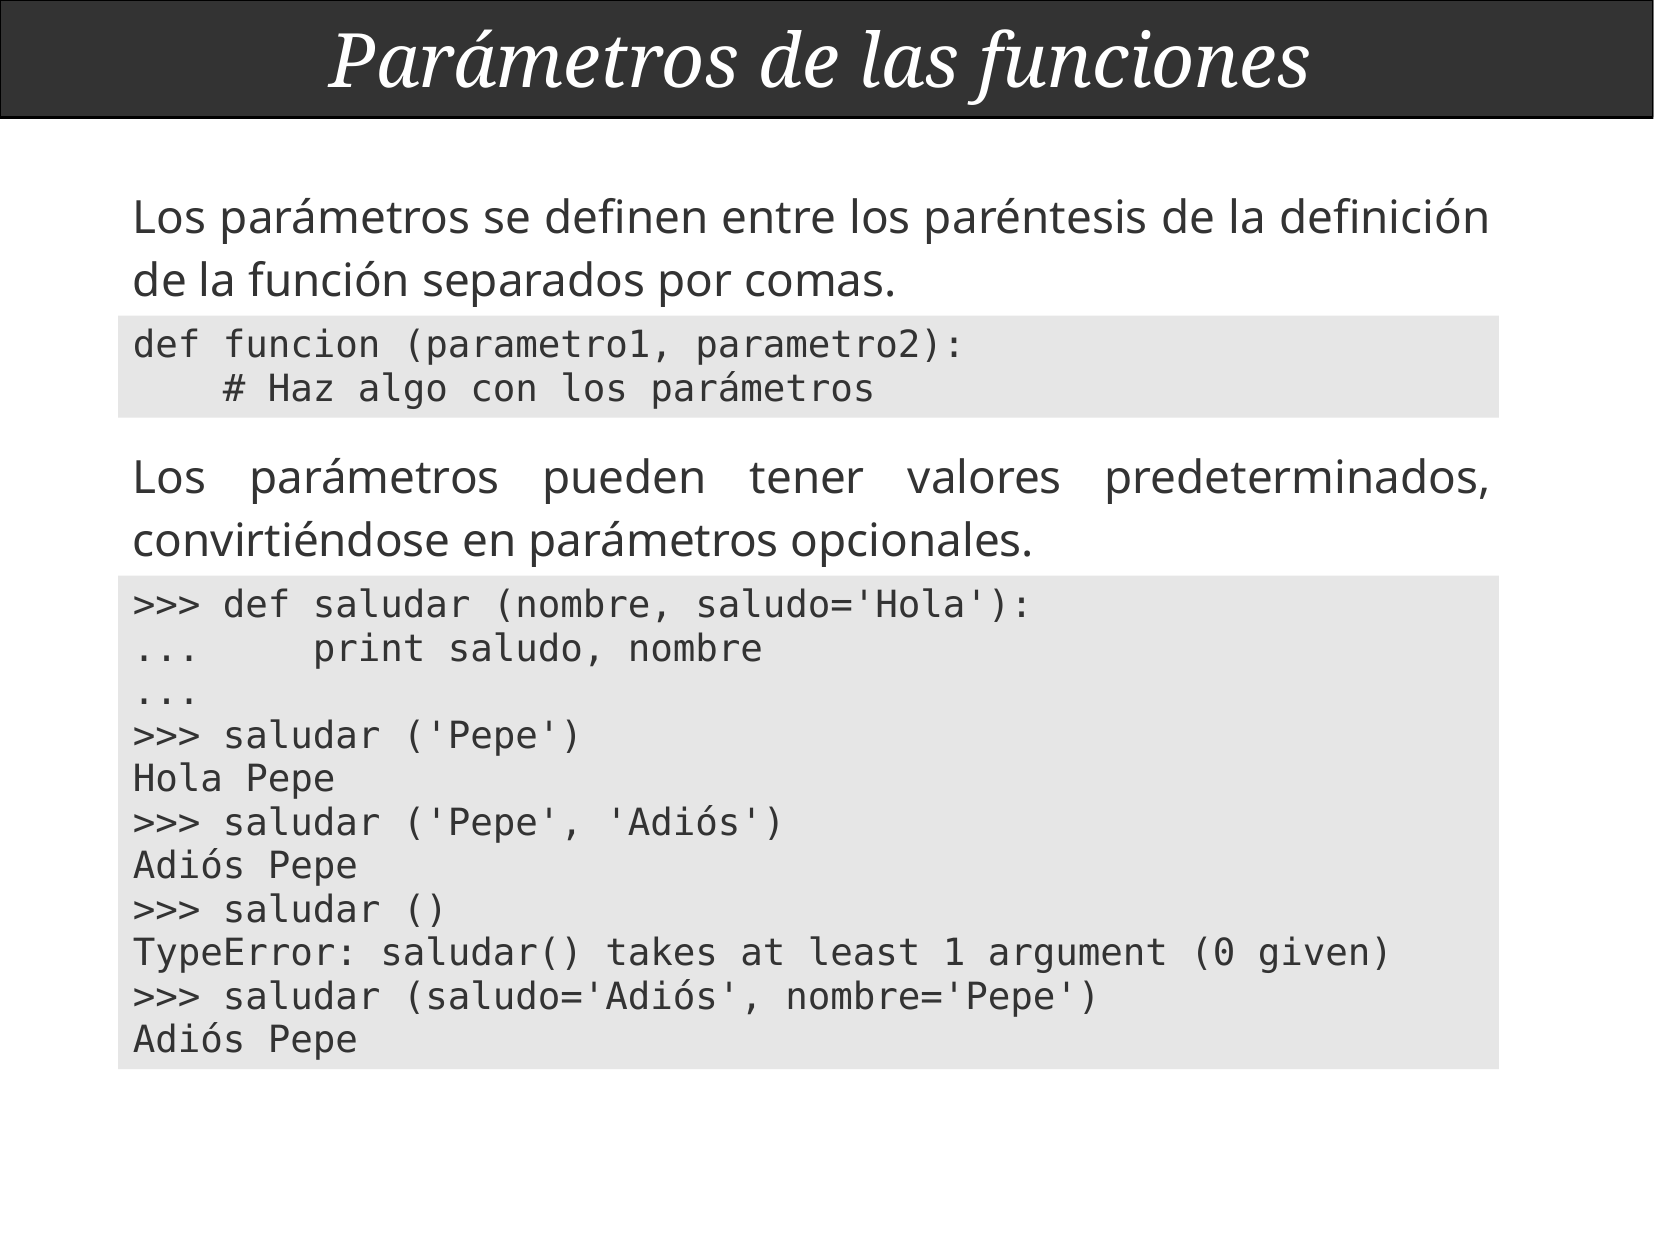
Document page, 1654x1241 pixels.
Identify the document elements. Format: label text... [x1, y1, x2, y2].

text_box Parámetros de las funciones [0, 0, 1654, 101]
text_box Los parámetros se definen entre los paréntesis de la definición de la función separados por comas. [118, 177, 1506, 299]
text_box >>> def saludar (nombre, saludo='Hola'): ... print saludo, nombre ... >>> saludar ('Pepe') Hola Pepe >>> saludar ('Pepe', 'Adiós') Adiós Pepe >>> saludar () TypeError: saludar() takes at least 1 argument (0 given) >>> saludar (saludo='Adiós', nombre='Pepe') Adiós Pepe [118, 575, 1499, 1070]
text_box def funcion (parametro1, parametro2): # Haz algo con los parámetros [118, 315, 1499, 418]
text_box Los parámetros pueden tener valores predeterminados, convirtiéndose en parámetros opcionales. [118, 437, 1506, 559]
